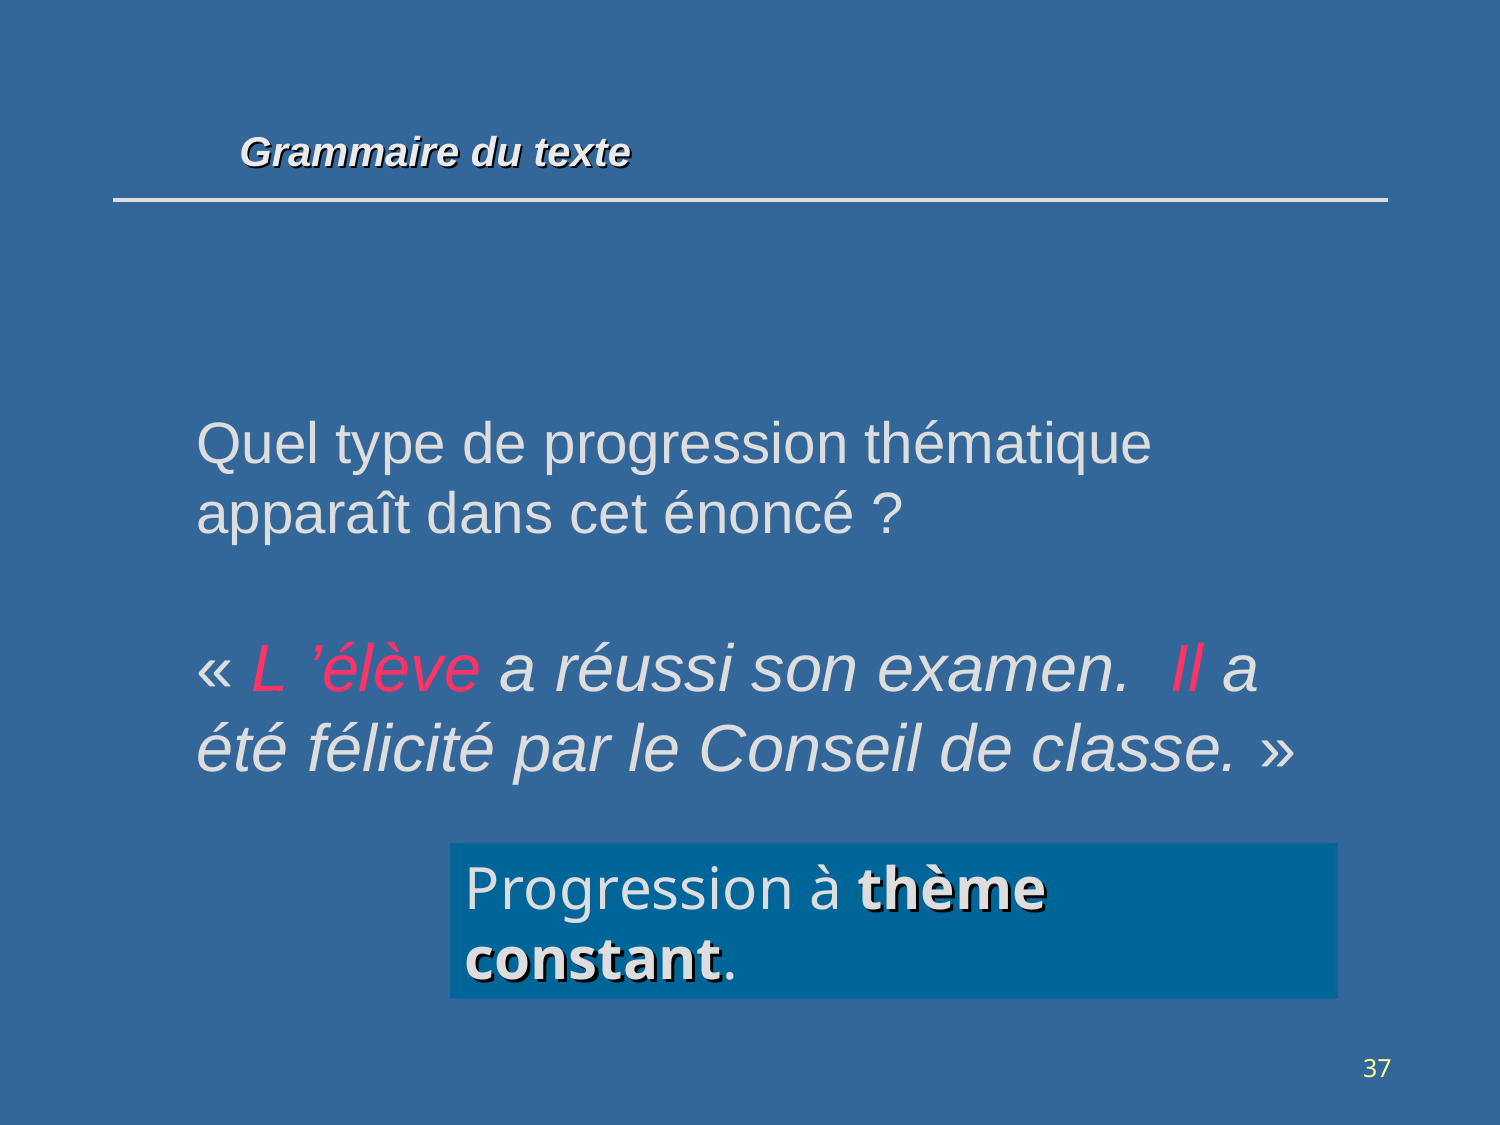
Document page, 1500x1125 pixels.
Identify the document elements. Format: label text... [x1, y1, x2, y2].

text_box Progression à thème constant. [450, 843, 1338, 999]
text_box Grammaire du texte [224, 116, 647, 183]
text_box Quel type de progression thématique apparaît dans cet énoncé ? « L ’élève a réussi son examen. Il a été félicité par le Conseil de classe. » [181, 397, 1320, 793]
